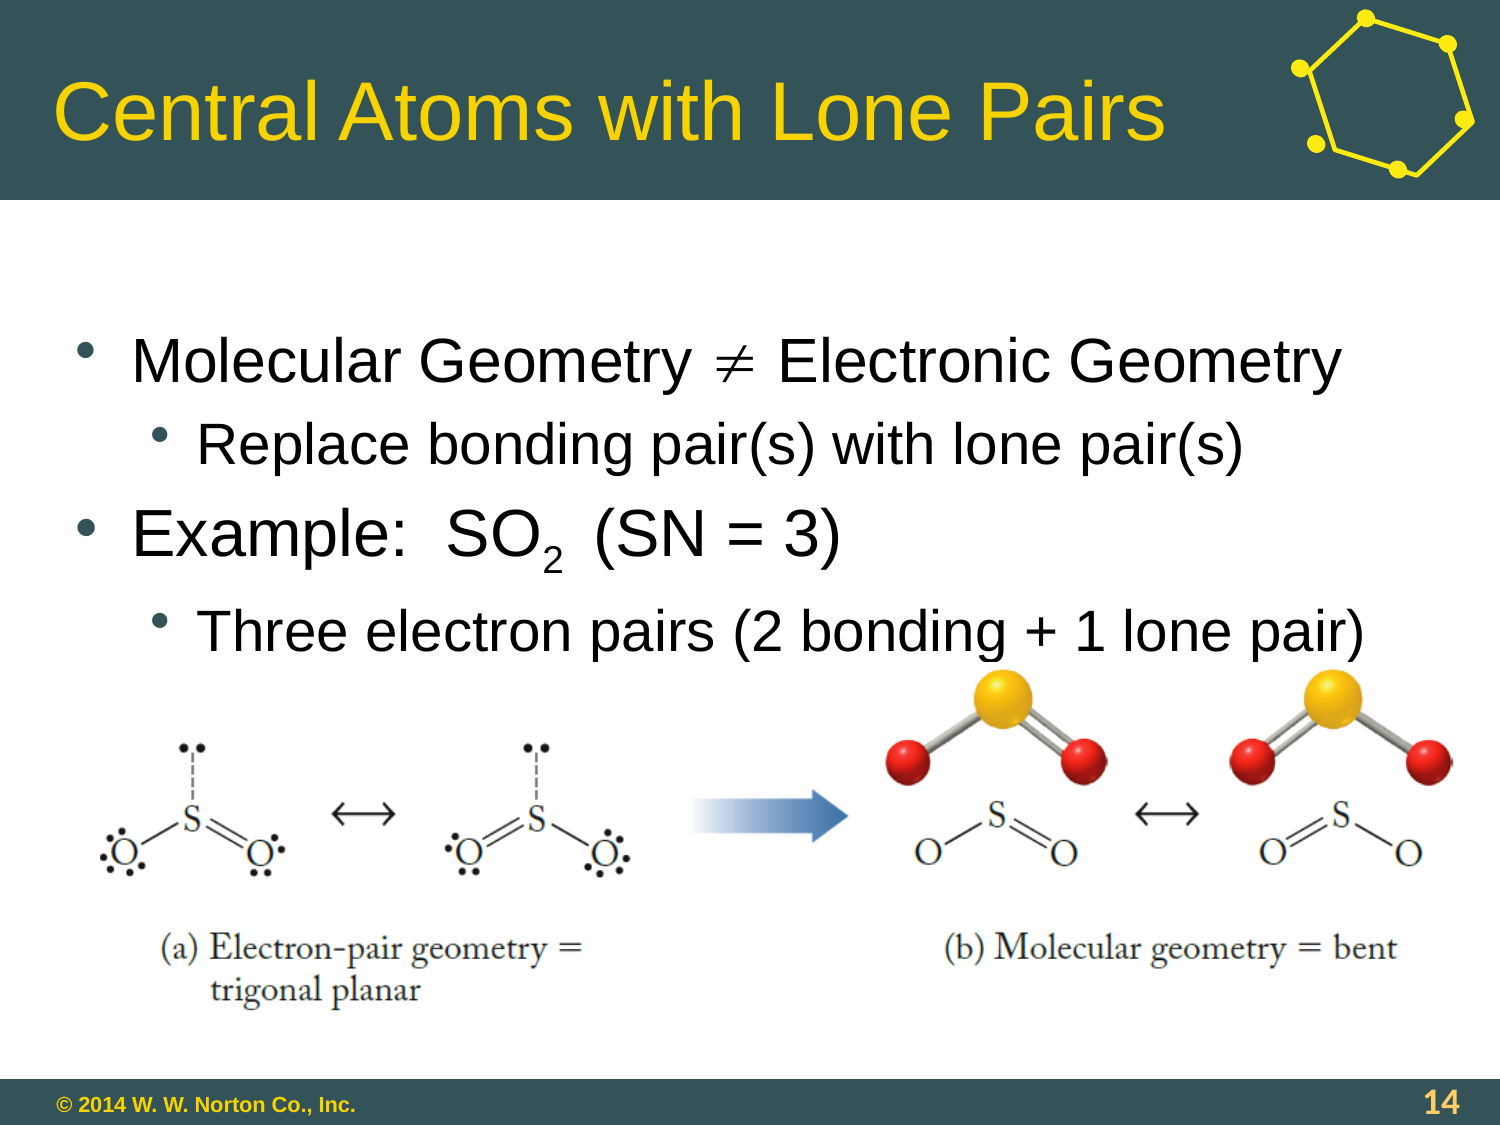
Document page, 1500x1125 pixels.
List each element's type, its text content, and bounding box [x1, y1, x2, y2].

title Central Atoms with Lone Pairs [37, 19, 1213, 195]
list Molecular Geometry  Electronic Geometry Replace bonding pair(s) with lone pair(s) Example: SO2 (SN = 3) Three electron pairs (2 bonding + 1 lone pair) [60, 312, 1486, 988]
picture [99, 662, 1456, 1013]
slide_number <number> [1400, 1073, 1475, 1125]
